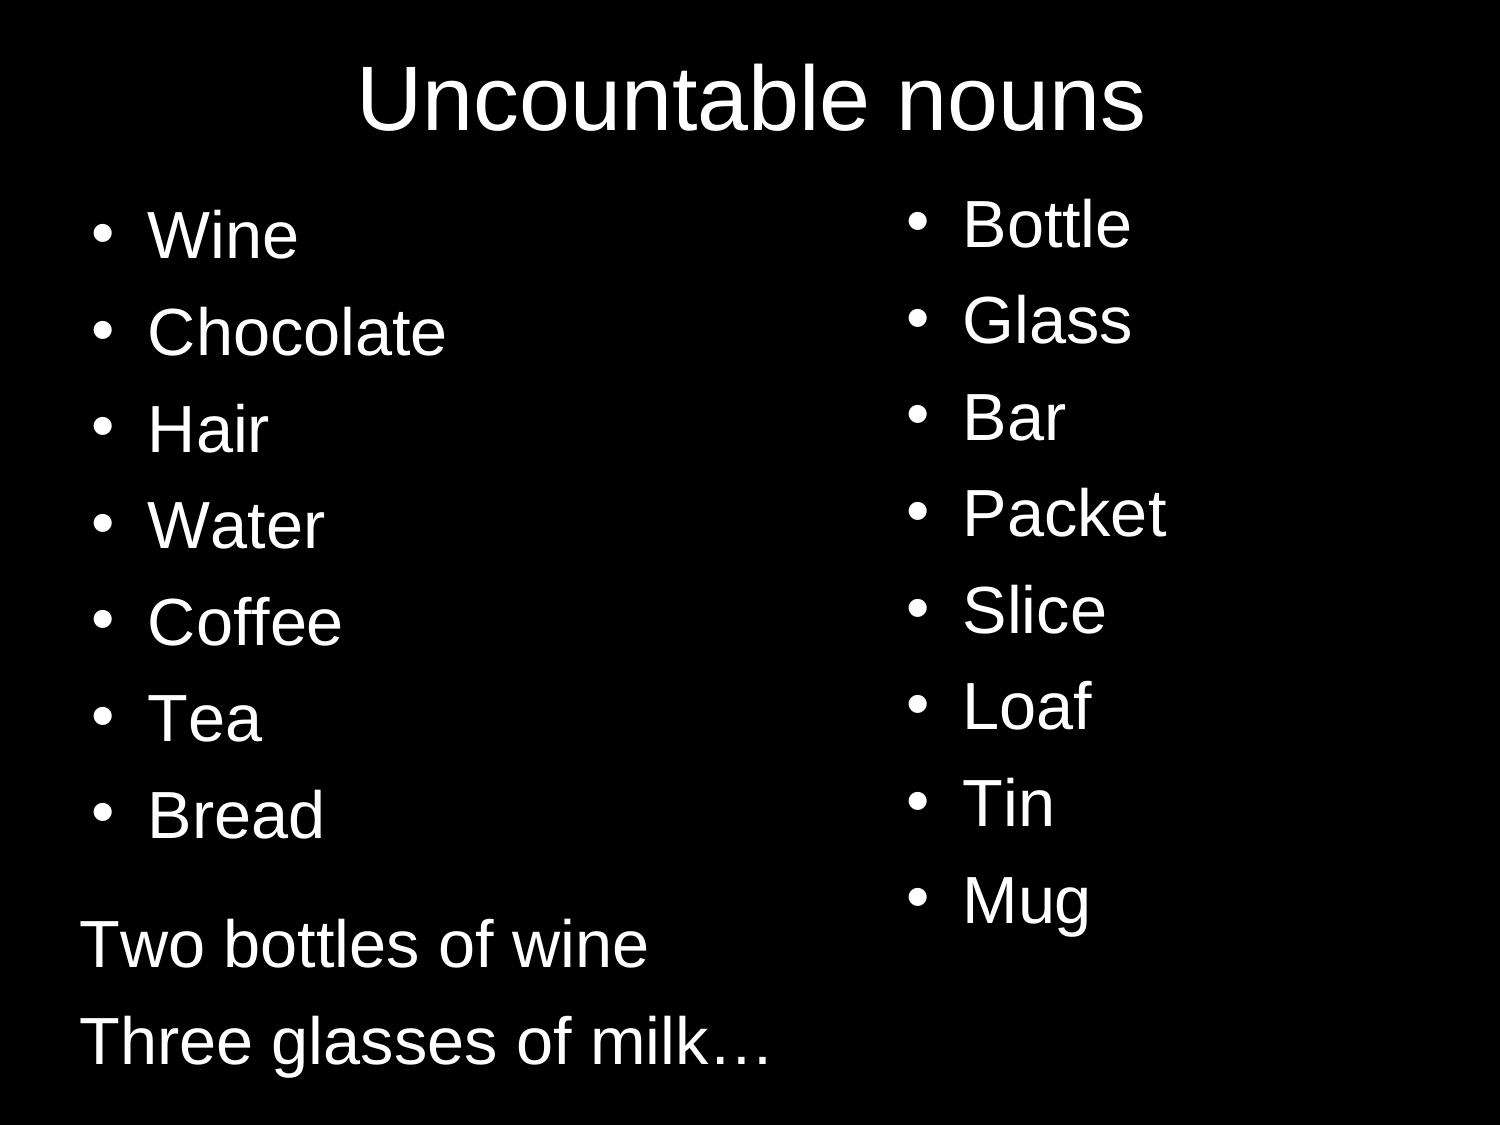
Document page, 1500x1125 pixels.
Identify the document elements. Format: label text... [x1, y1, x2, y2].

text_box Bottle Glass Bar Packet Slice Loaf Tin Mug [891, 172, 1284, 893]
list Wine Chocolate Hair Water Coffee Tea Bread [76, 188, 469, 893]
text_box Two bottles of wine Three glasses of milk… [64, 893, 1413, 1099]
title Uncountable nouns [76, 0, 1427, 188]
